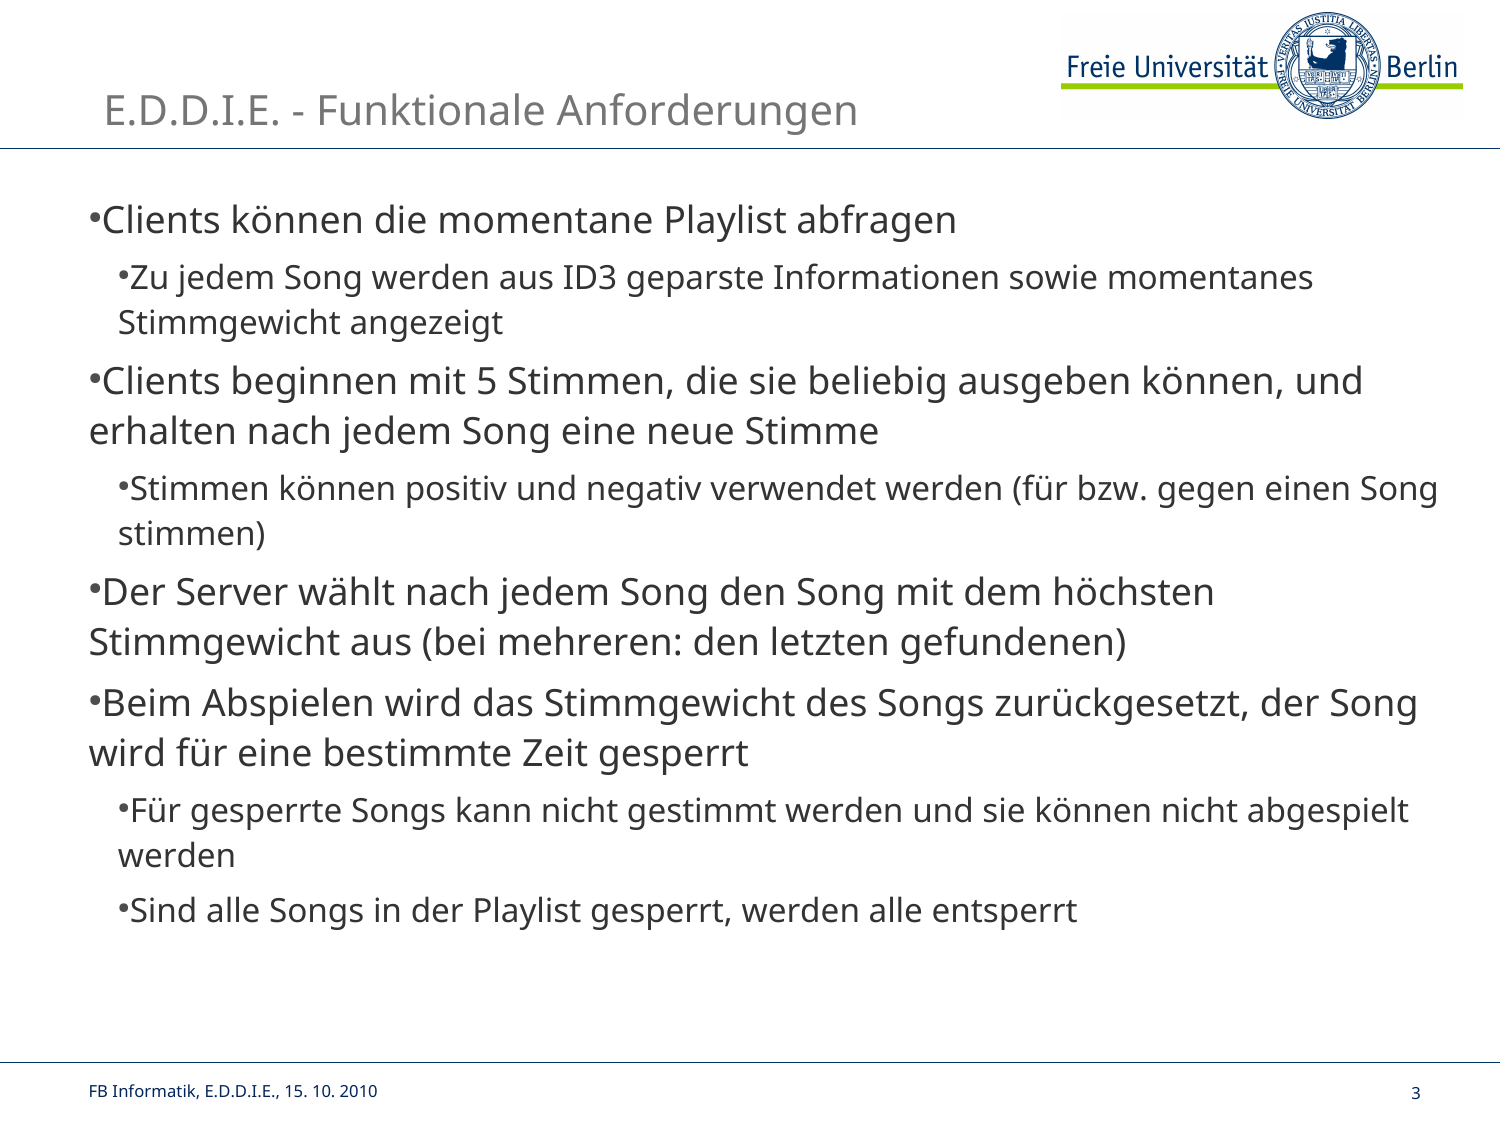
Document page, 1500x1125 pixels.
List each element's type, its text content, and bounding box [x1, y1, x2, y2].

subtitle Clients können die momentane Playlist abfragen Zu jedem Song werden aus ID3 geparste Informationen sowie momentanes Stimmgewicht angezeigt Clients beginnen mit 5 Stimmen, die sie beliebig ausgeben können, und erhalten nach jedem Song eine neue Stimme Stimmen können positiv und negativ verwendet werden (für bzw. gegen einen Song stimmen) Der Server wählt nach jedem Song den Song mit dem höchsten Stimmgewicht aus (bei mehreren: den letzten gefundenen) Beim Abspielen wird das Stimmgewicht des Songs zurückgesetzt, der Song wird für eine bestimmte Zeit gesperrt Für gesperrte Songs kann nicht gestimmt werden und sie können nicht abgespielt werden Sind alle Songs in der Playlist gesperrt, werden alle entsperrt [88, 190, 1459, 930]
title E.D.D.I.E. - Funktionale Anforderungen [88, 83, 1276, 142]
picture [1061, 12, 1463, 119]
